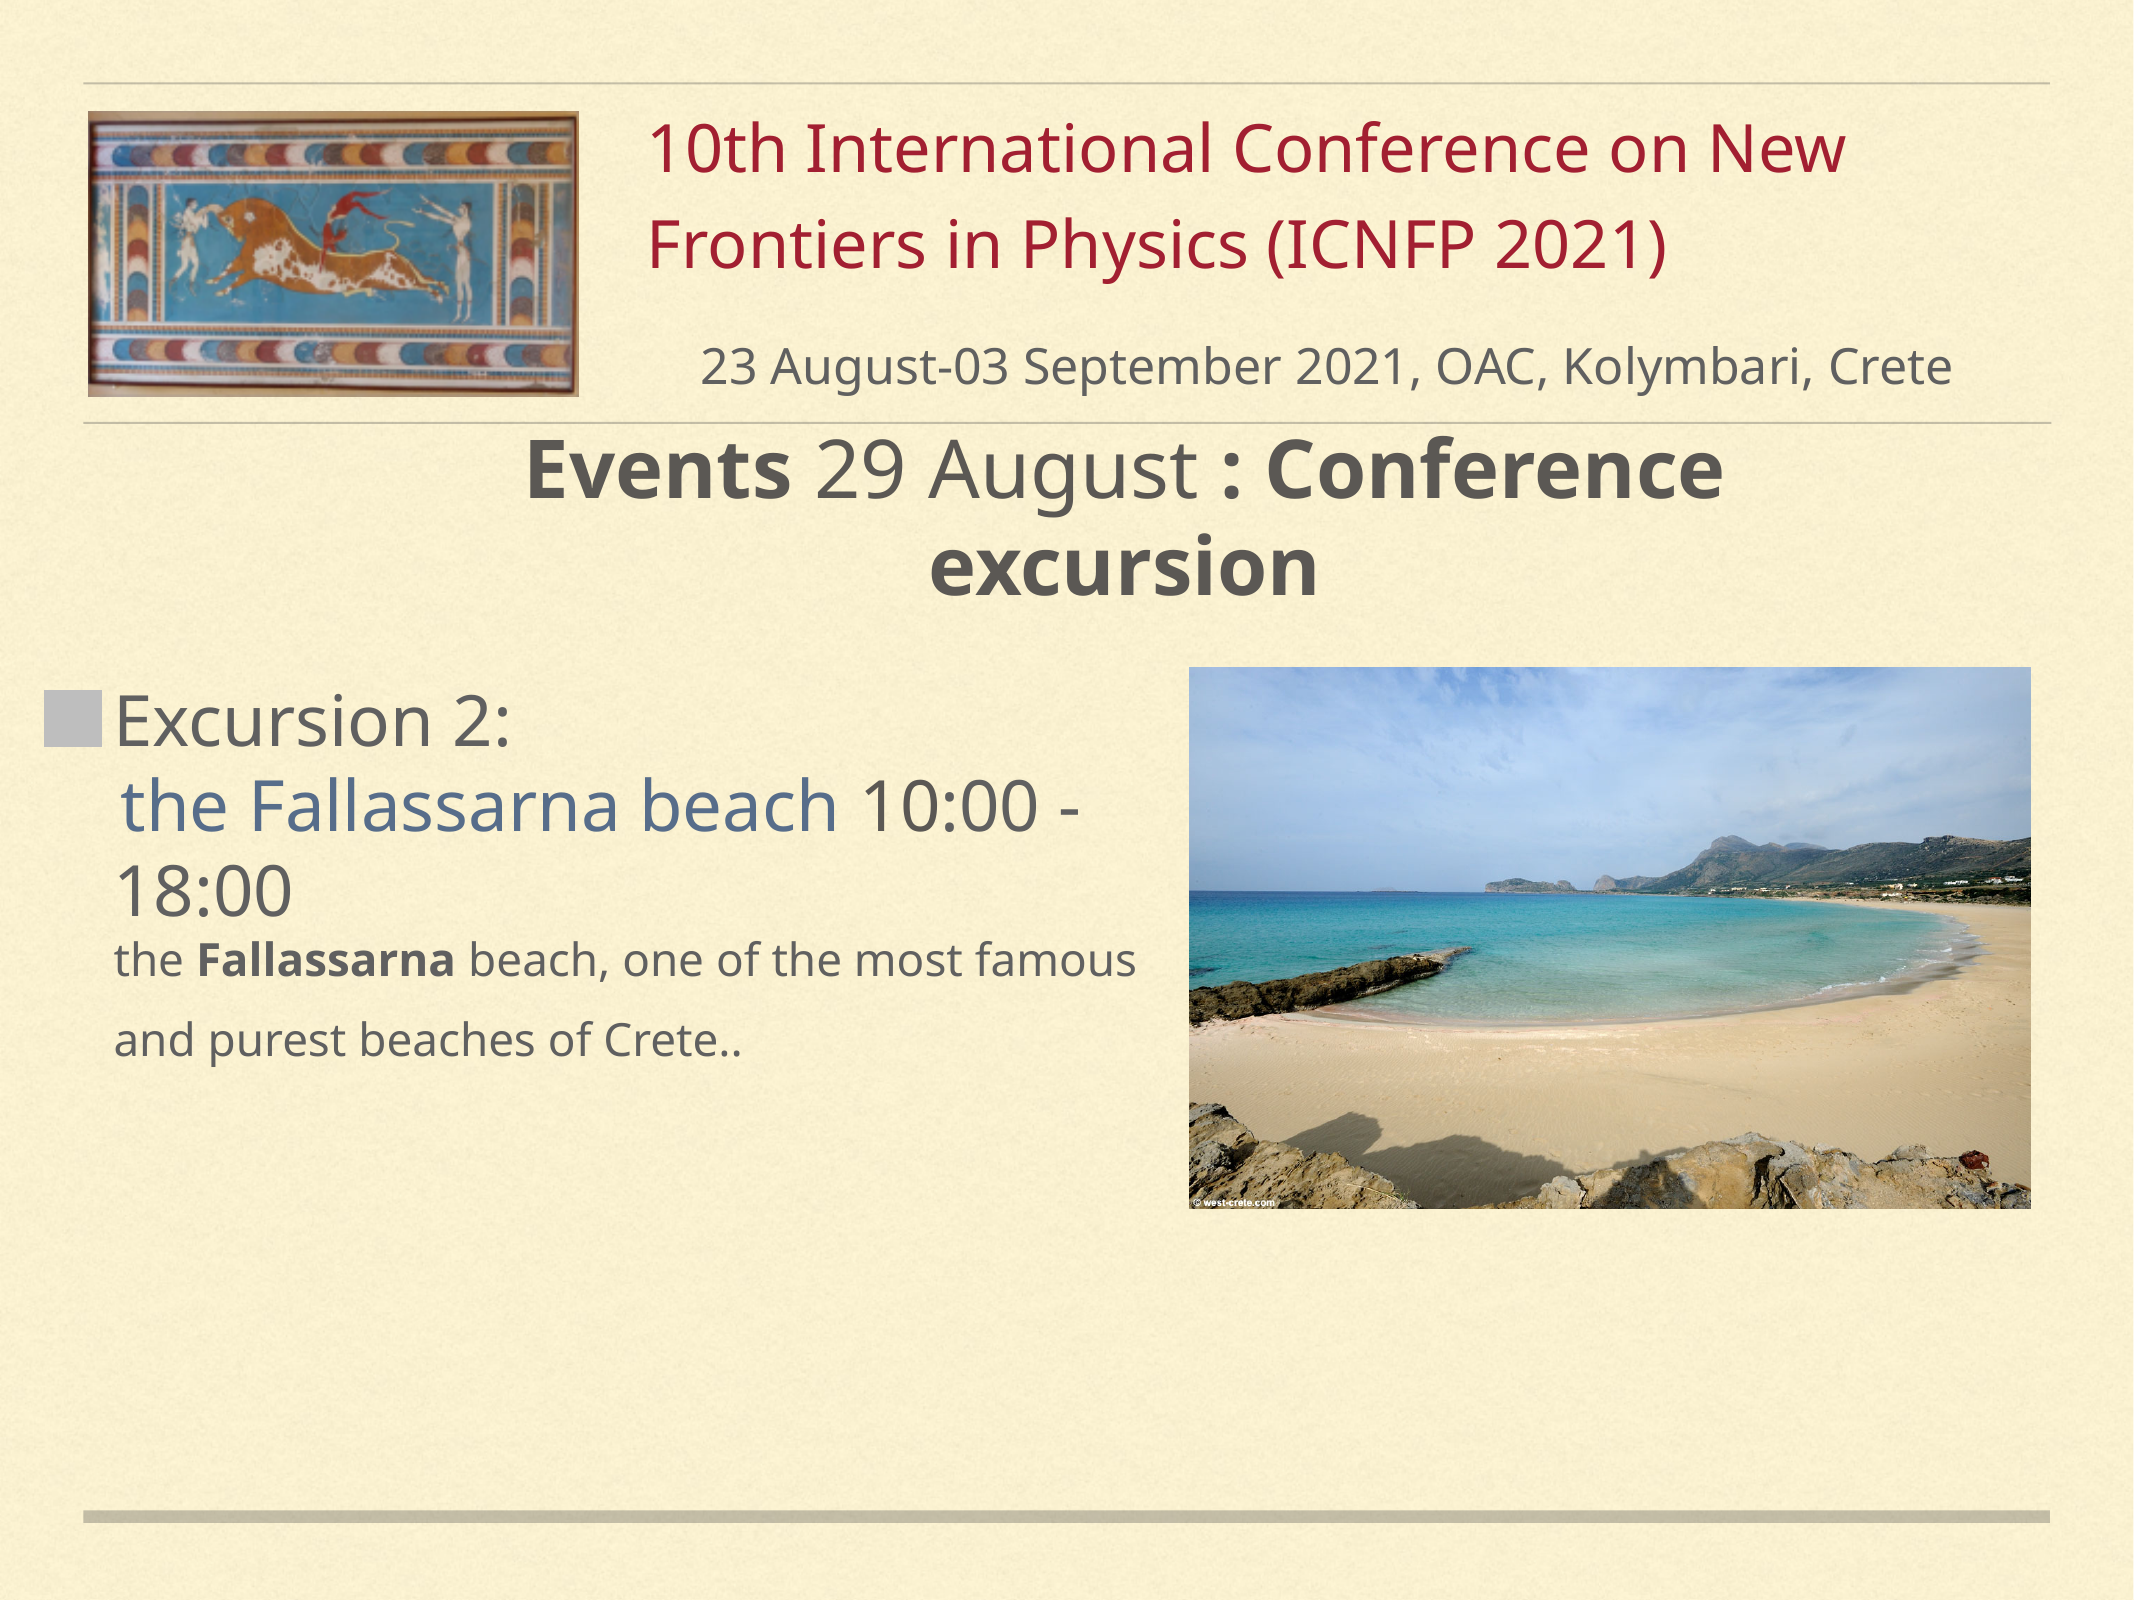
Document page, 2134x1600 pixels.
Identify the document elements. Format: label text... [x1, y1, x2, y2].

picture [0, 0, 2134, 1600]
title 10th International Conference on New Frontiers in Physics (ICNFP 2021) [638, 66, 2130, 305]
text_box 23 August-03 September 2021, OAC, Kolymbari, Crete [520, 326, 2134, 403]
list Excursion 2: the Fallassarna beach 10:00 - 18:00 the Fallassarna beach, one of the most famous and purest beaches of Crete.. [36, 667, 1187, 1495]
text_box Events 29 August : Conference excursion [449, 408, 1801, 621]
